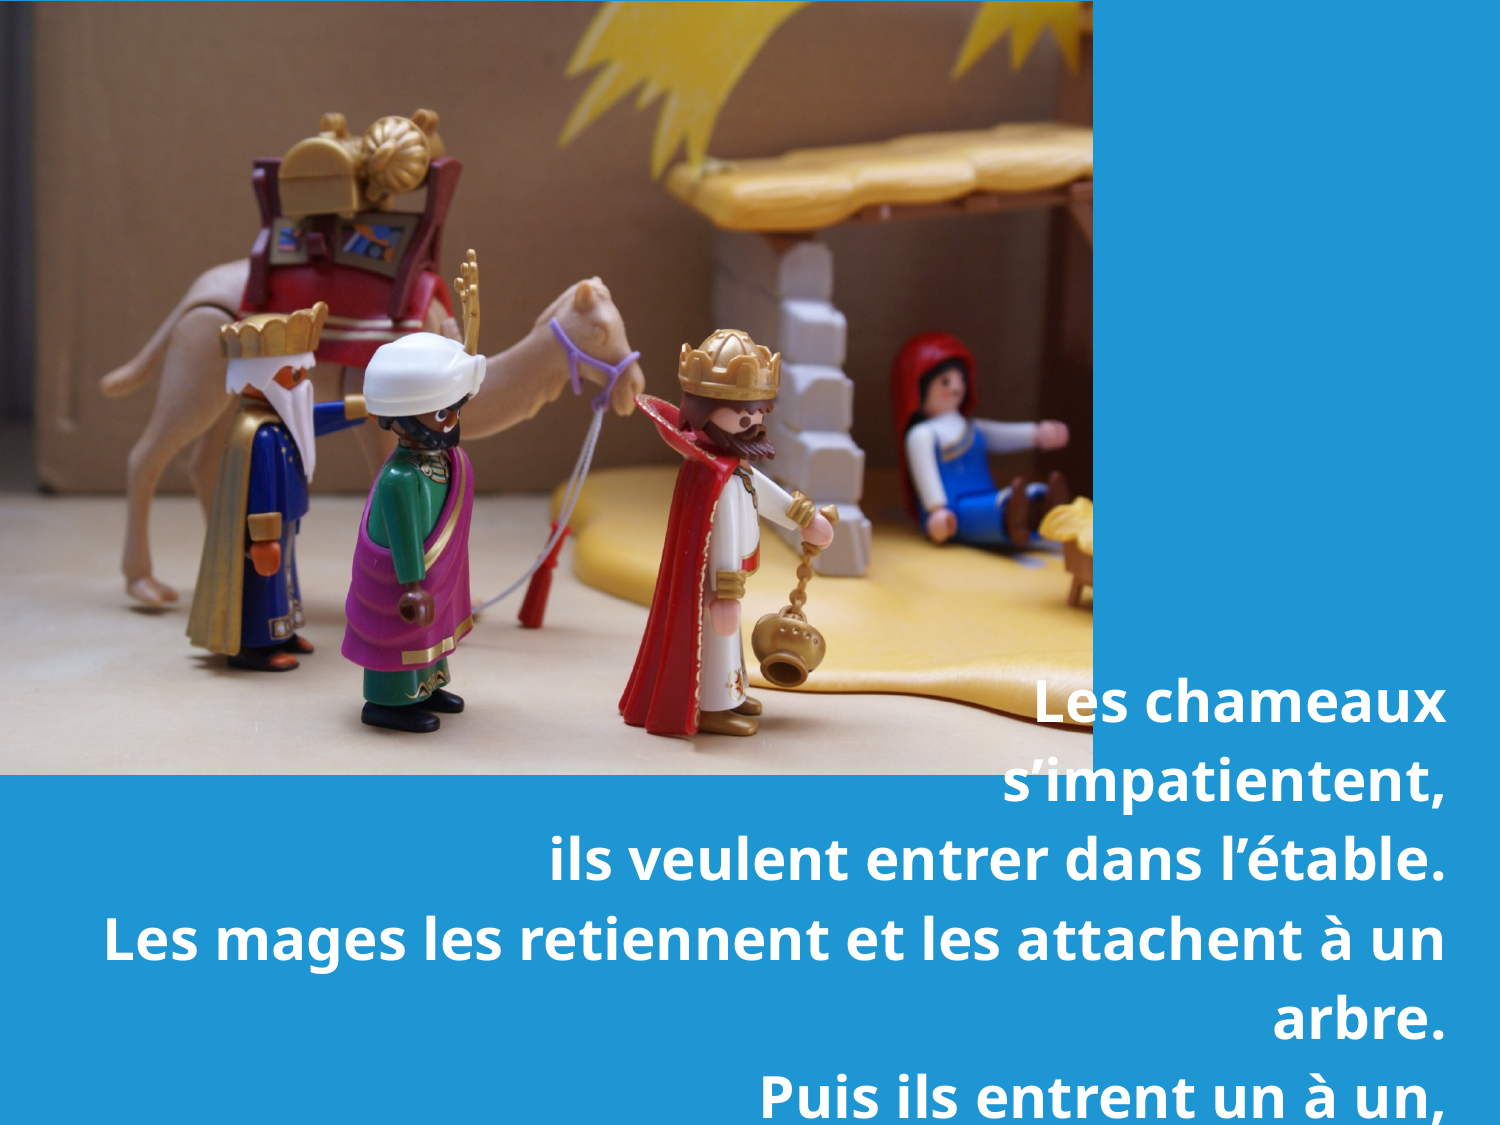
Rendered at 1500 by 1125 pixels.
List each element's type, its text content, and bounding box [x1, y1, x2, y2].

picture [0, 1, 1093, 645]
text_box Les chameaux s’impatientent, ils veulent entrer dans l’étable. Les mages les retiennent et les attachent à un arbre. Puis ils entrent un à un, chacun portant dans ses bras un coffret précieux. [0, 645, 1495, 1125]
